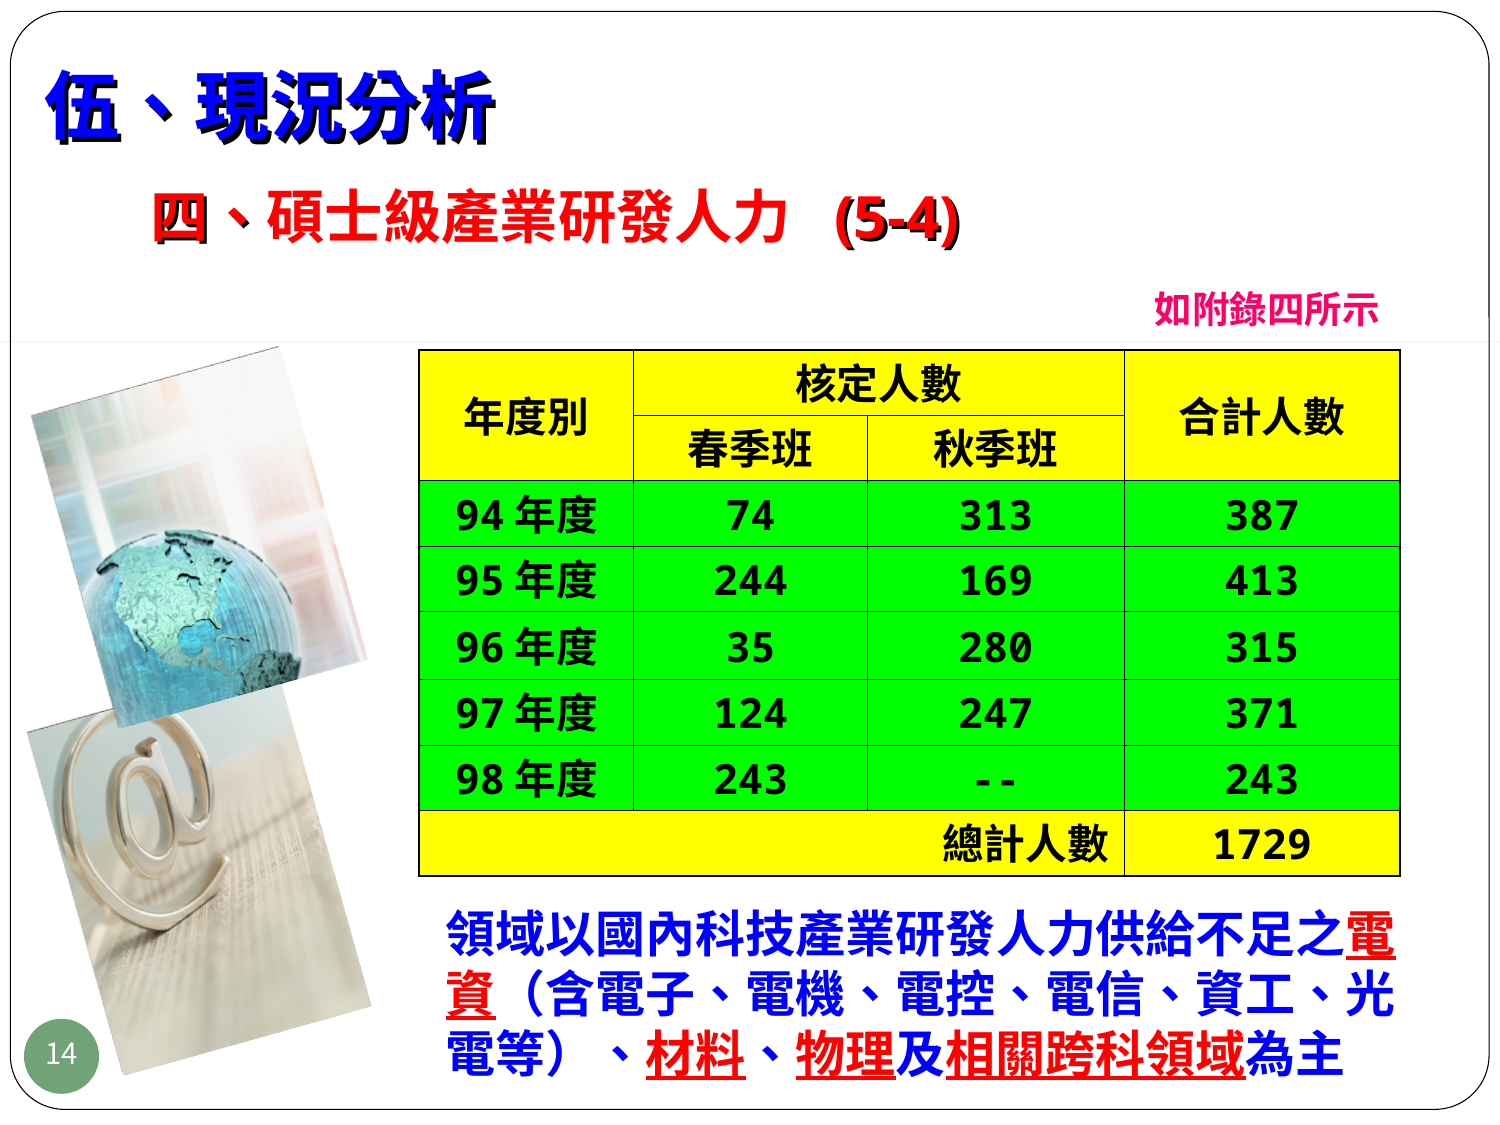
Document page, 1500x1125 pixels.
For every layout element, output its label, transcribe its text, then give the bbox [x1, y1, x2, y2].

table_cell 243 [1125, 746, 1399, 810]
table_cell 74 [634, 481, 867, 546]
table_cell -- [868, 746, 1124, 810]
table_cell 94年度 [420, 481, 633, 546]
text_box 領域以國內科技產業研發人力供給不足之電資（含電子、電機、電控、電信、資工、光電等）、材料、物理及相關跨科領域為主 [430, 894, 1436, 1090]
text_box 伍、現況分析 [29, 0, 1353, 165]
text_box 四、碩士級產業研發人力 (5-4) [135, 172, 1400, 279]
picture [27, 346, 372, 1076]
table_cell 春季班 [634, 416, 867, 480]
table_cell 243 [634, 746, 867, 810]
table_header 核定人數 [634, 351, 1124, 415]
table_cell 280 [868, 612, 1124, 679]
table_header 年度別 [420, 351, 633, 480]
table_cell 35 [634, 612, 867, 679]
table_cell 95年度 [420, 547, 633, 611]
table_cell 413 [1125, 547, 1399, 611]
table_cell 總計人數 [420, 811, 1124, 875]
table_cell 371 [1125, 680, 1399, 745]
table_header 合計人數 [1125, 351, 1399, 480]
table_cell 96年度 [420, 612, 633, 679]
table_cell 124 [634, 680, 867, 745]
table_cell 247 [868, 680, 1124, 745]
table_cell 387 [1125, 481, 1399, 546]
table_cell 244 [634, 547, 867, 611]
text_box 如附錄四所示 [1139, 278, 1395, 340]
table_cell 315 [1125, 612, 1399, 679]
table_cell 1729 [1125, 811, 1399, 875]
table_cell 169 [868, 547, 1124, 611]
text_box <編號> [23, 1018, 100, 1094]
table_cell 97年度 [420, 680, 633, 745]
table_cell 313 [868, 481, 1124, 546]
table_cell 秋季班 [868, 416, 1124, 480]
table_cell 98年度 [420, 746, 633, 810]
